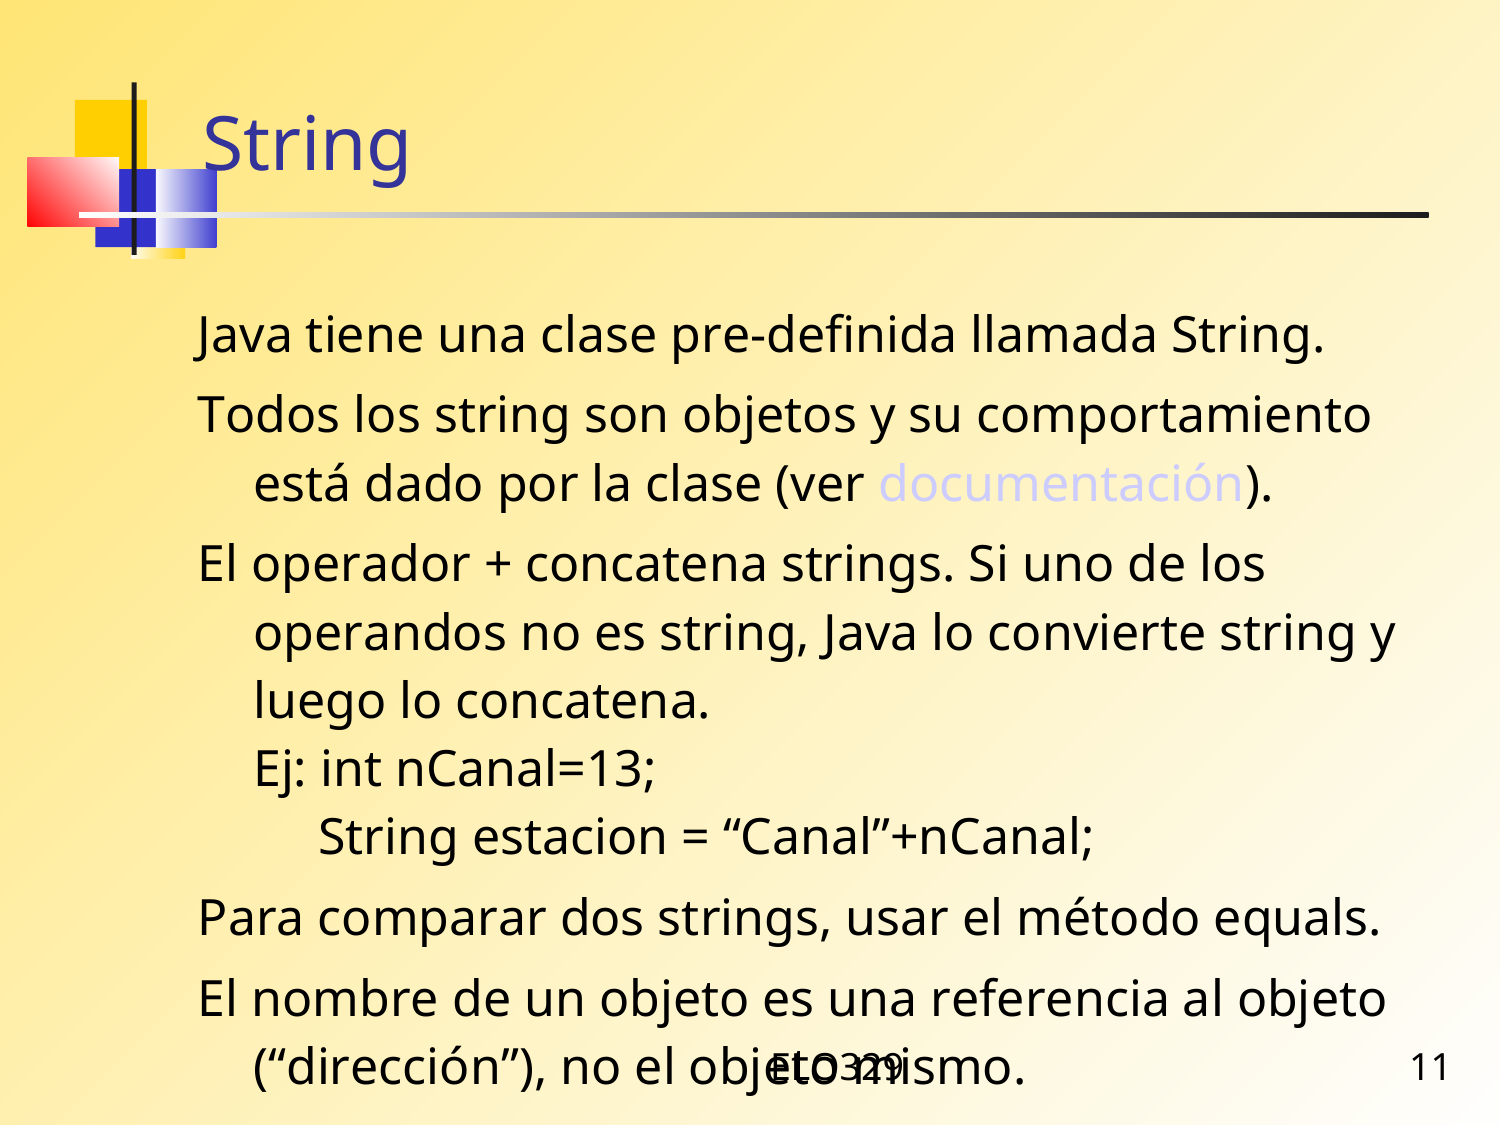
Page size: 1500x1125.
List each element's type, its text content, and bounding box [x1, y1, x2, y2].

title String [187, 37, 1466, 201]
list Java tiene una clase pre-definida llamada String. Todos los string son objetos y su comportamiento está dado por la clase (ver documentación). El operador + concatena strings. Si uno de los operandos no es string, Java lo convierte string y luego lo concatena. Ej: int nCanal=13; String estacion = “Canal”+nCanal; Para comparar dos strings, usar el método equals. El nombre de un objeto es una referencia al objeto (“dirección”), no el objeto mismo. [183, 290, 1459, 1031]
